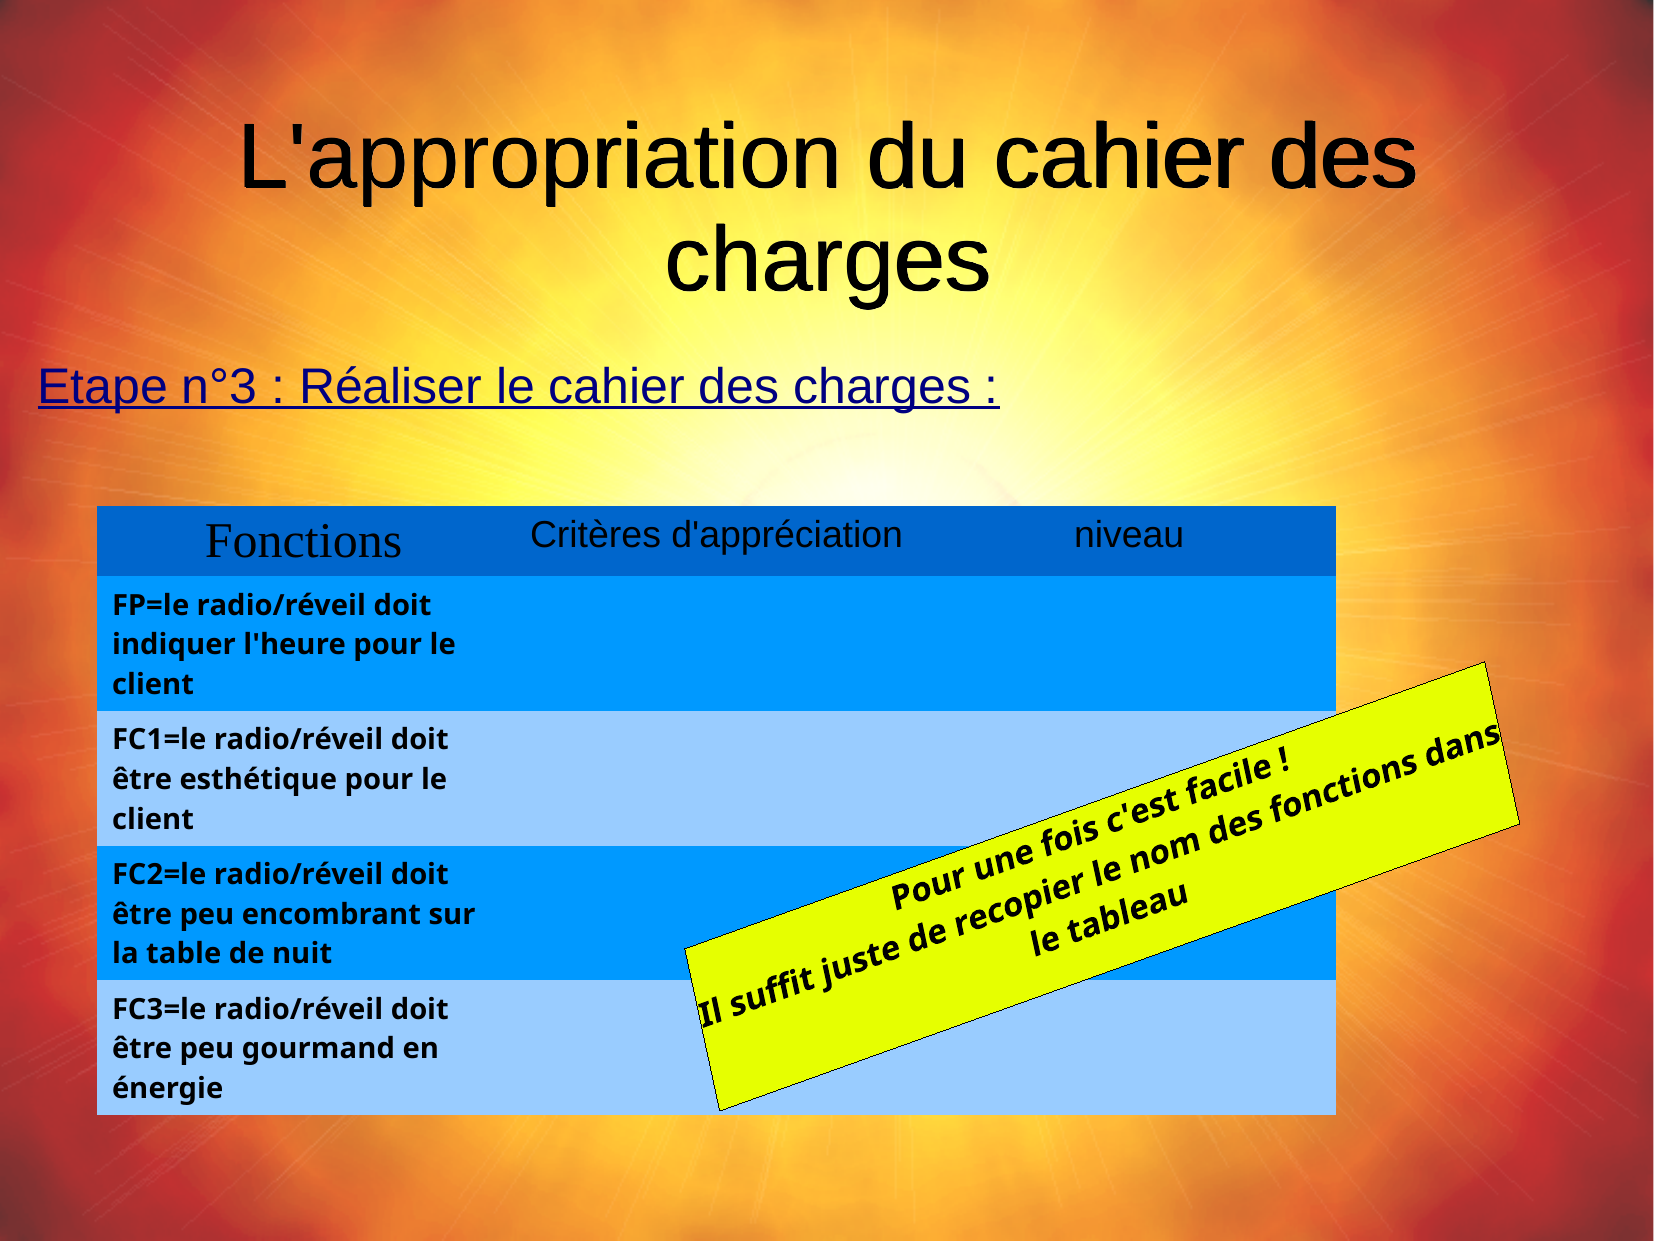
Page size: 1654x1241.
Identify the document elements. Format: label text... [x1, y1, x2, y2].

table_cell [923, 980, 1336, 1115]
table_header niveau [923, 506, 1336, 576]
table_cell [510, 711, 923, 846]
table_cell [923, 846, 968, 862]
table_cell [510, 576, 923, 711]
table_cell FC1=le radio/réveil doit être esthétique pour le client [97, 711, 510, 846]
table_cell [923, 576, 1336, 711]
table_cell [923, 711, 1336, 846]
text_box Donnons un nom à la fonction ... [0, 0, 1654, 1241]
table_header Critères d'appréciation [510, 506, 923, 576]
table_cell FC3=le radio/réveil doit être peu gourmand en énergie [97, 980, 510, 1115]
table_cell [510, 846, 923, 980]
table_cell FP=le radio/réveil doit indiquer l'heure pour le client [97, 576, 510, 711]
table_cell [1088, 891, 1336, 980]
title L'appropriation du cahier des charges [122, 103, 1535, 311]
table_cell [510, 980, 923, 1115]
table_cell FC2=le radio/réveil doit être peu encombrant sur la table de nuit [97, 846, 510, 980]
text_box Etape n°3 : Réaliser le cahier des charges : [37, 357, 1654, 414]
text_box Pour une fois c'est facile ! Il suffit juste de recopier le nom des fonctions dans le tableau [684, 661, 1520, 1111]
table_header Fonctions [97, 506, 510, 576]
